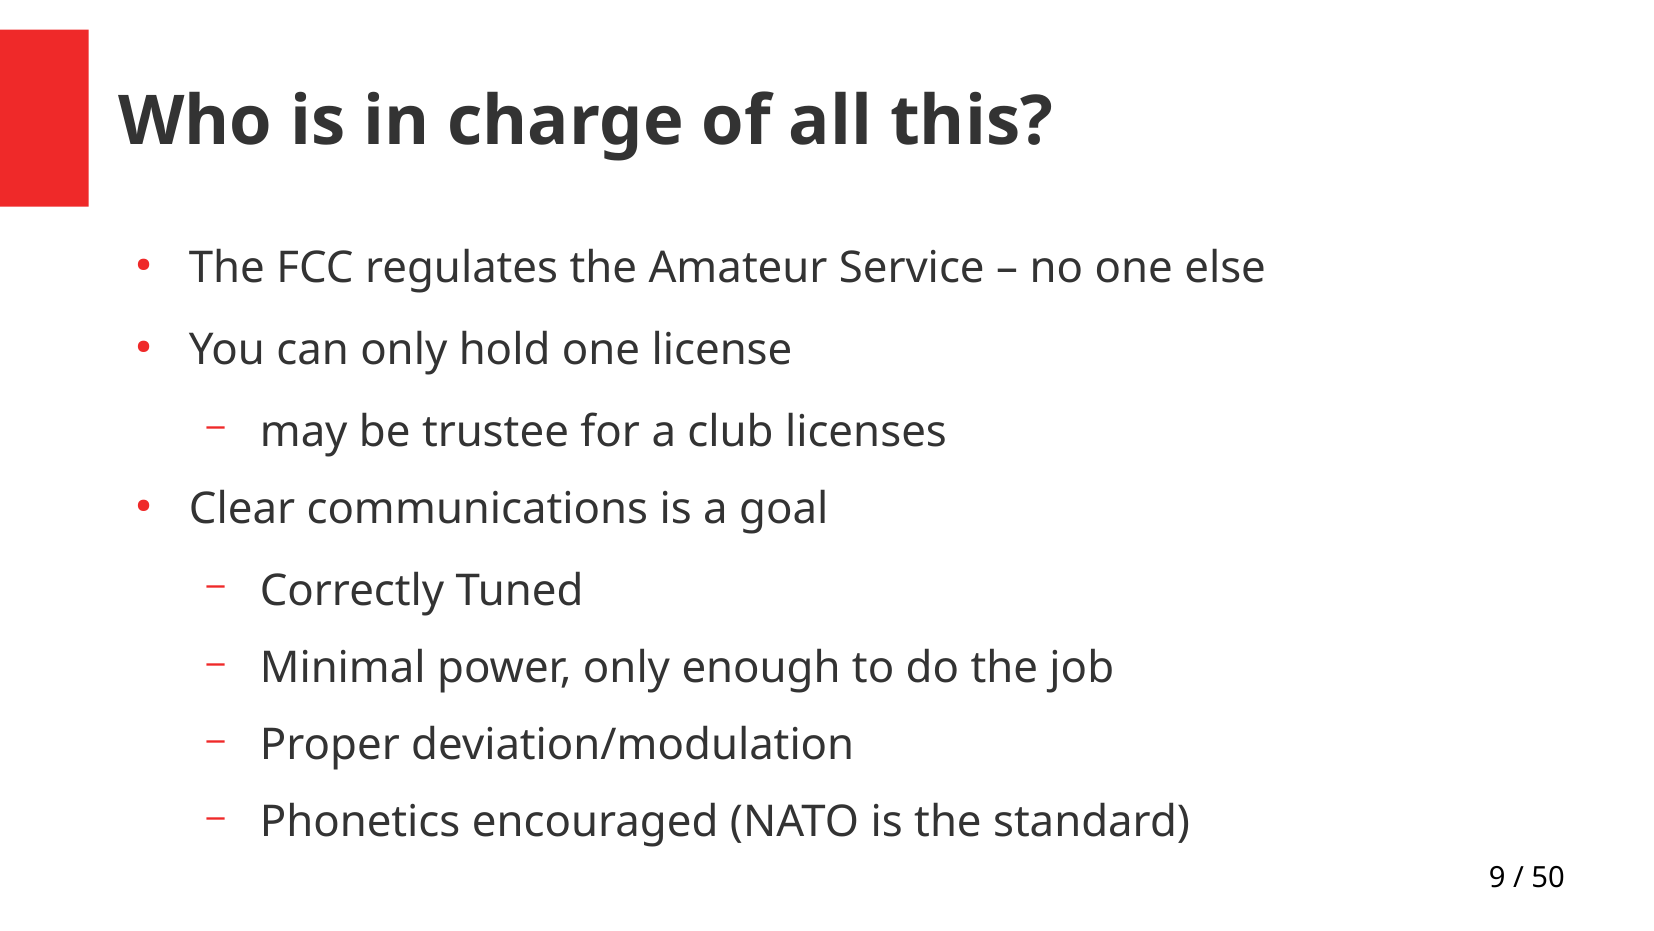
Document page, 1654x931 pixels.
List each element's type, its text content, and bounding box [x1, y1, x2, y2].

title Who is in charge of all this? [118, 29, 1595, 207]
list The FCC regulates the Amateur Service – no one else You can only hold one license may be trustee for a club licenses Clear communications is a goal Correctly Tuned Minimal power, only enough to do the job Proper deviation/modulation Phonetics encouraged (NATO is the standard) [118, 236, 1595, 798]
